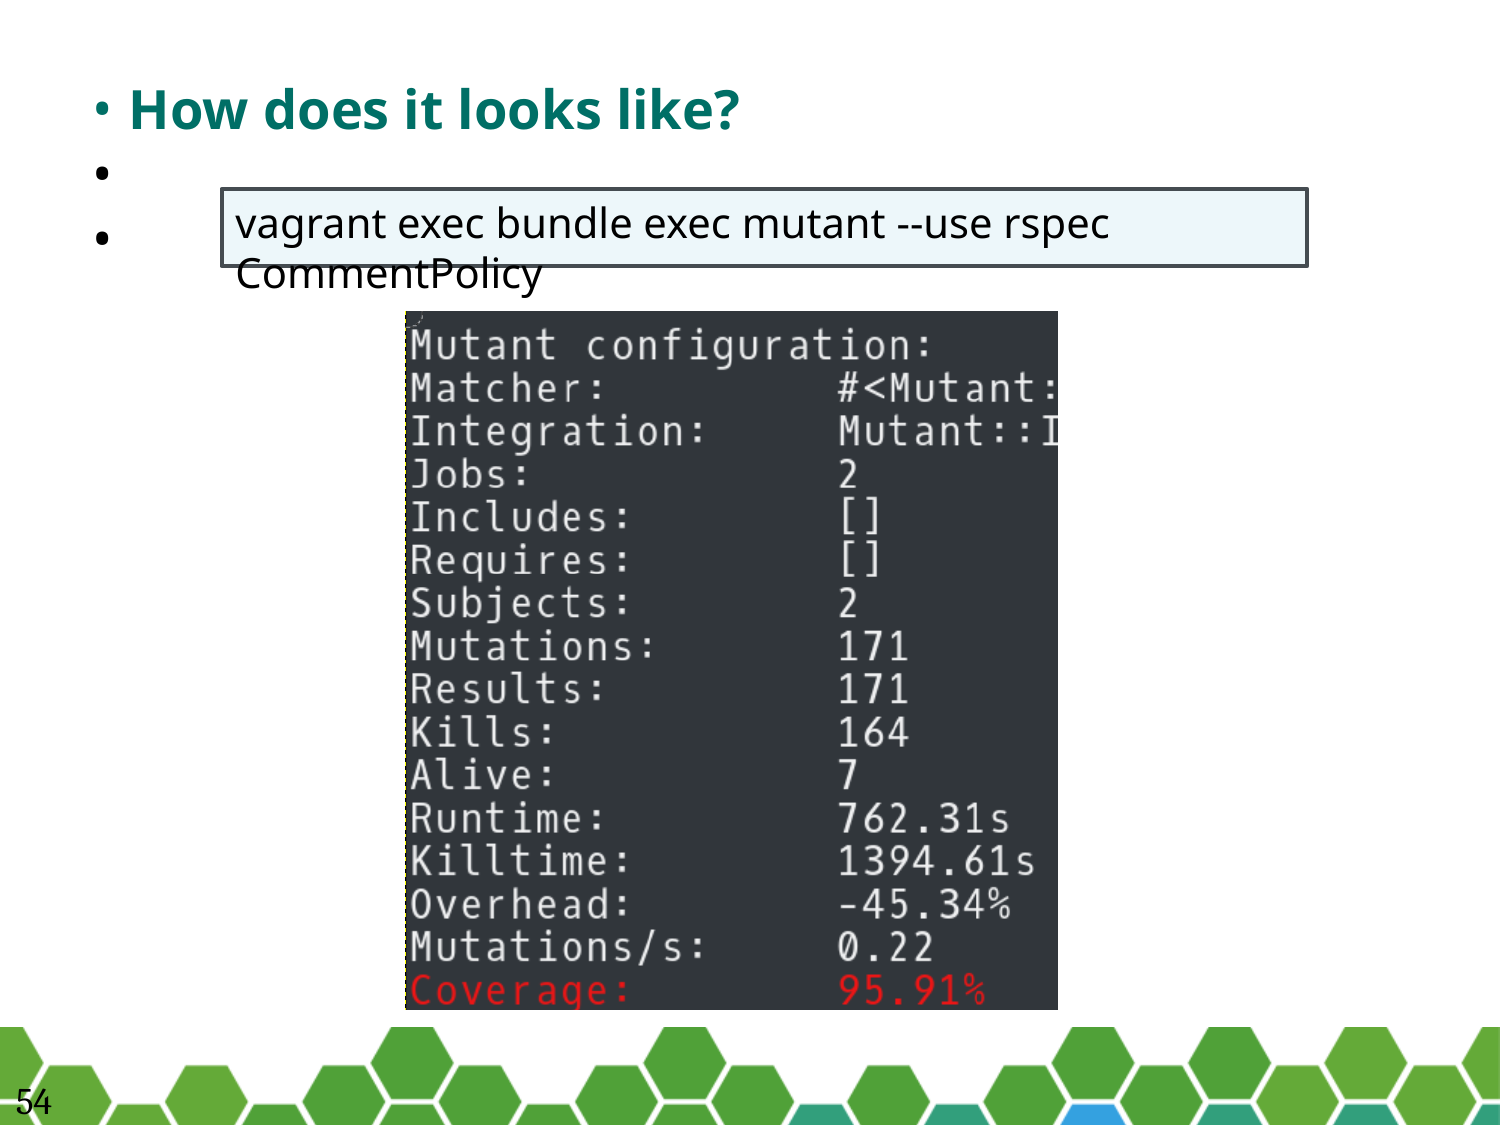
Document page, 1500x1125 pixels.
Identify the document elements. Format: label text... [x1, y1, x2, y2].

picture [405, 335, 1058, 1010]
text_box How does it looks like? [92, 75, 1467, 728]
text_box vagrant exec bundle exec mutant --use rspec CommentPolicy [220, 188, 1309, 335]
picture [0, 1027, 1500, 1125]
